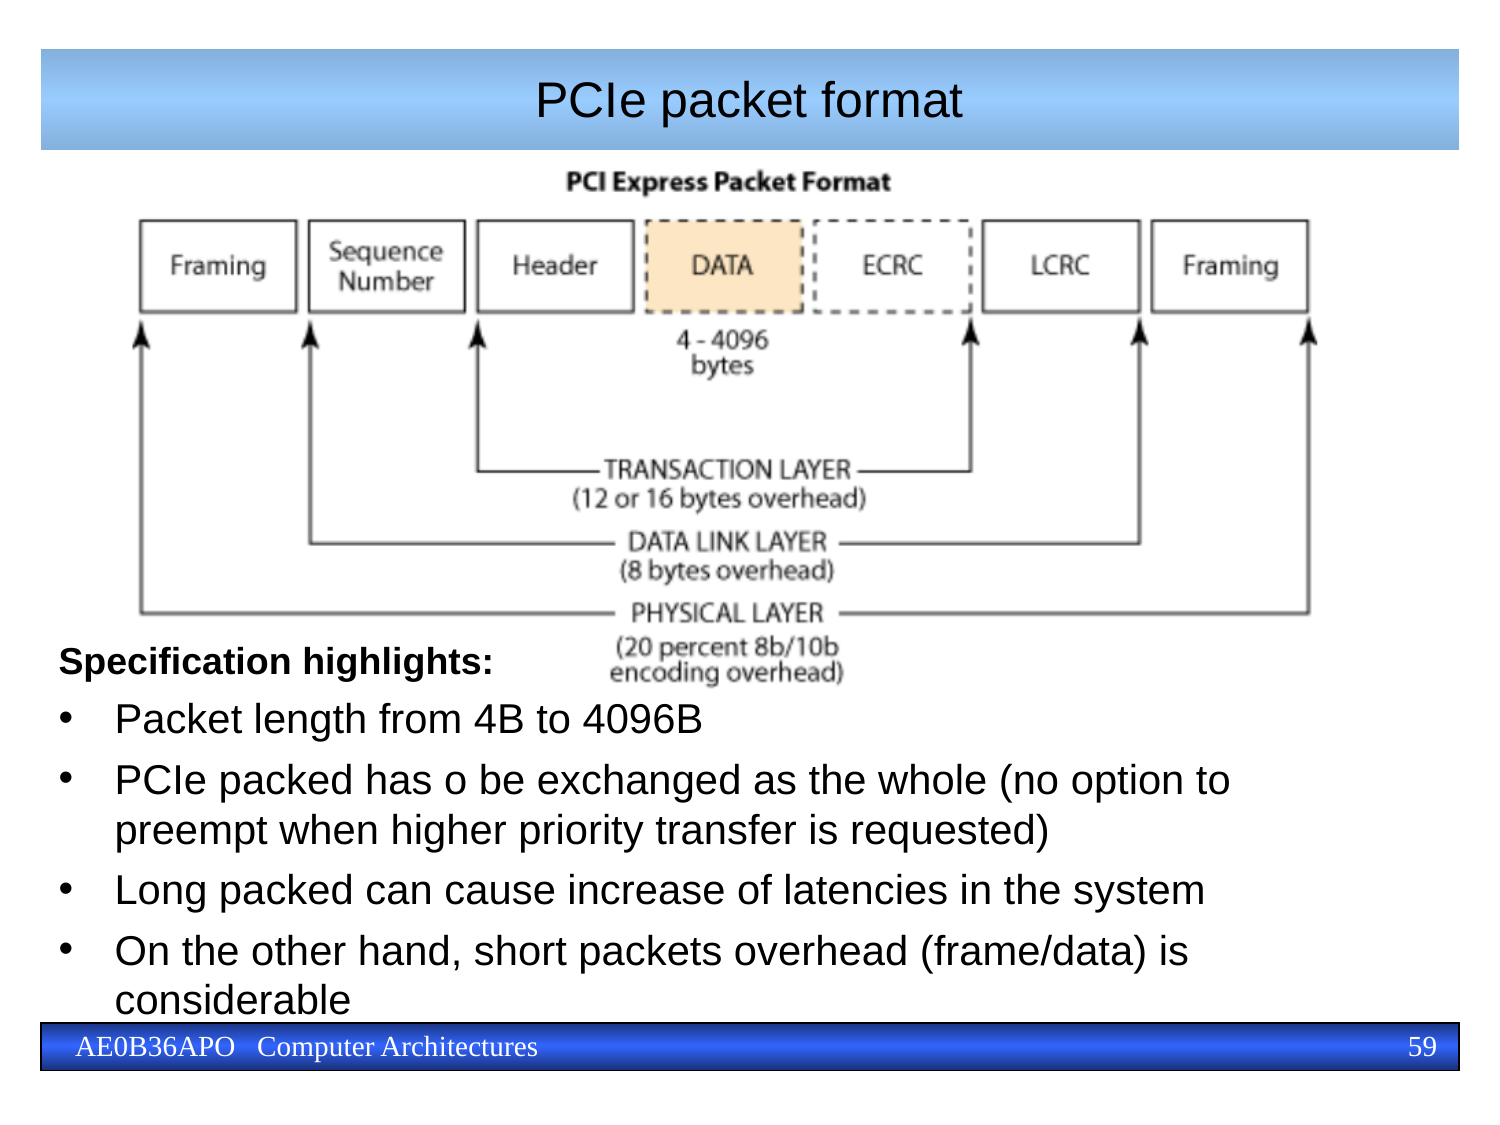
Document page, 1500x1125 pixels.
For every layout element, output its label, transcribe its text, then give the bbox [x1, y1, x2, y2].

picture [119, 166, 1327, 629]
title PCIe packet format [41, 49, 1459, 150]
text_box Specification highlights: Packet length from 4B to 4096B PCIe packed has o be exchanged as the whole (no option to preempt when higher priority transfer is requested) Long packed can cause increase of latencies in the system On the other hand, short packets overhead (frame/data) is considerable [43, 629, 1386, 985]
